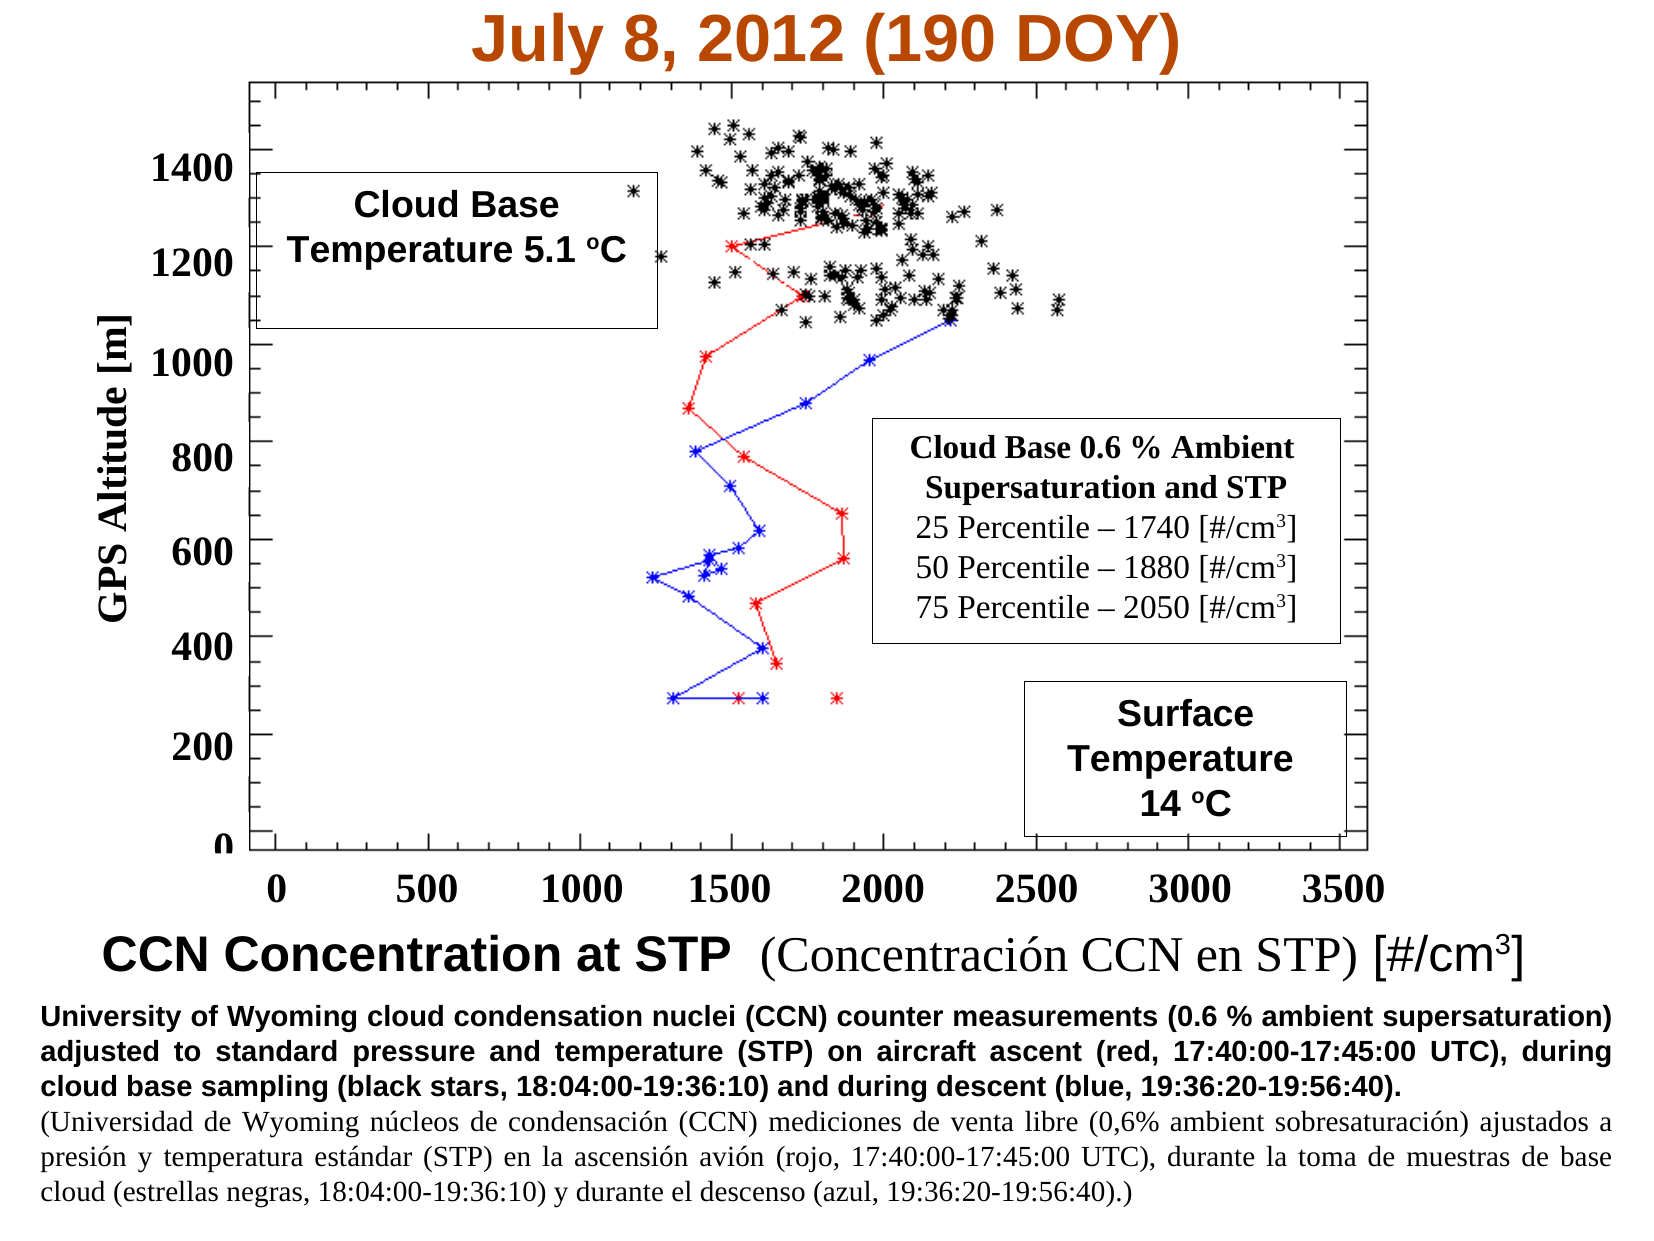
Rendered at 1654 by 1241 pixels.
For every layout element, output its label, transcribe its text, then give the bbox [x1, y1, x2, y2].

text_box 2500 [978, 853, 1094, 913]
text_box 2000 [825, 853, 940, 913]
text_box CCN Concentration at STP (Concentración CCN en STP) [#/cm3] [98, 913, 1528, 989]
text_box 200 [134, 711, 249, 777]
text_box 400 [134, 611, 249, 677]
picture [75, 76, 1453, 972]
text_box 1500 [671, 853, 787, 913]
text_box 800 [134, 422, 249, 488]
text_box 0 [187, 853, 303, 913]
text_box GPS Altitude [m] [77, 228, 143, 709]
text_box 600 [134, 516, 249, 582]
text_box 3500 [1285, 853, 1401, 913]
title July 8, 2012 (190 DOY) [2, 0, 1652, 76]
text_box 3000 [1132, 853, 1248, 913]
text_box 1000 [524, 853, 639, 913]
text_box Surface Temperature 14 oC [1024, 681, 1347, 837]
text_box 500 [358, 853, 474, 913]
text_box 1200 [134, 227, 249, 293]
text_box 1400 [134, 132, 249, 198]
text_box 1000 [134, 327, 249, 393]
text_box Cloud Base 0.6 % Ambient Supersaturation and STP 25 Percentile – 1740 [#/cm3] 50 Percentile – 1880 [#/cm3] 75 Percentile – 2050 [#/cm3] [872, 418, 1341, 644]
text_box University of Wyoming cloud condensation nuclei (CCN) counter measurements (0.6 % ambient supersaturation) adjusted to standard pressure and temperature (STP) on aircraft ascent (red, 17:40:00-17:45:00 UTC), during cloud base sampling (black stars, 18:04:00-19:36:10) and during descent (blue, 19:36:20-19:56:40). (Universidad de Wyoming núcleos de condensación (CCN) mediciones de venta libre (0,6% ambient sobresaturación) ajustados a presión y temperatura estándar (STP) en la ascensión avión (rojo, 17:40:00-17:45:00 UTC), durante la toma de muestras de base cloud (estrellas negras, 18:04:00-19:36:10) y durante el descenso (azul, 19:36:20-19:56:40).) [25, 989, 1635, 1215]
text_box Cloud Base Temperature 5.1 oC [256, 172, 658, 329]
text_box 0 [134, 812, 249, 877]
